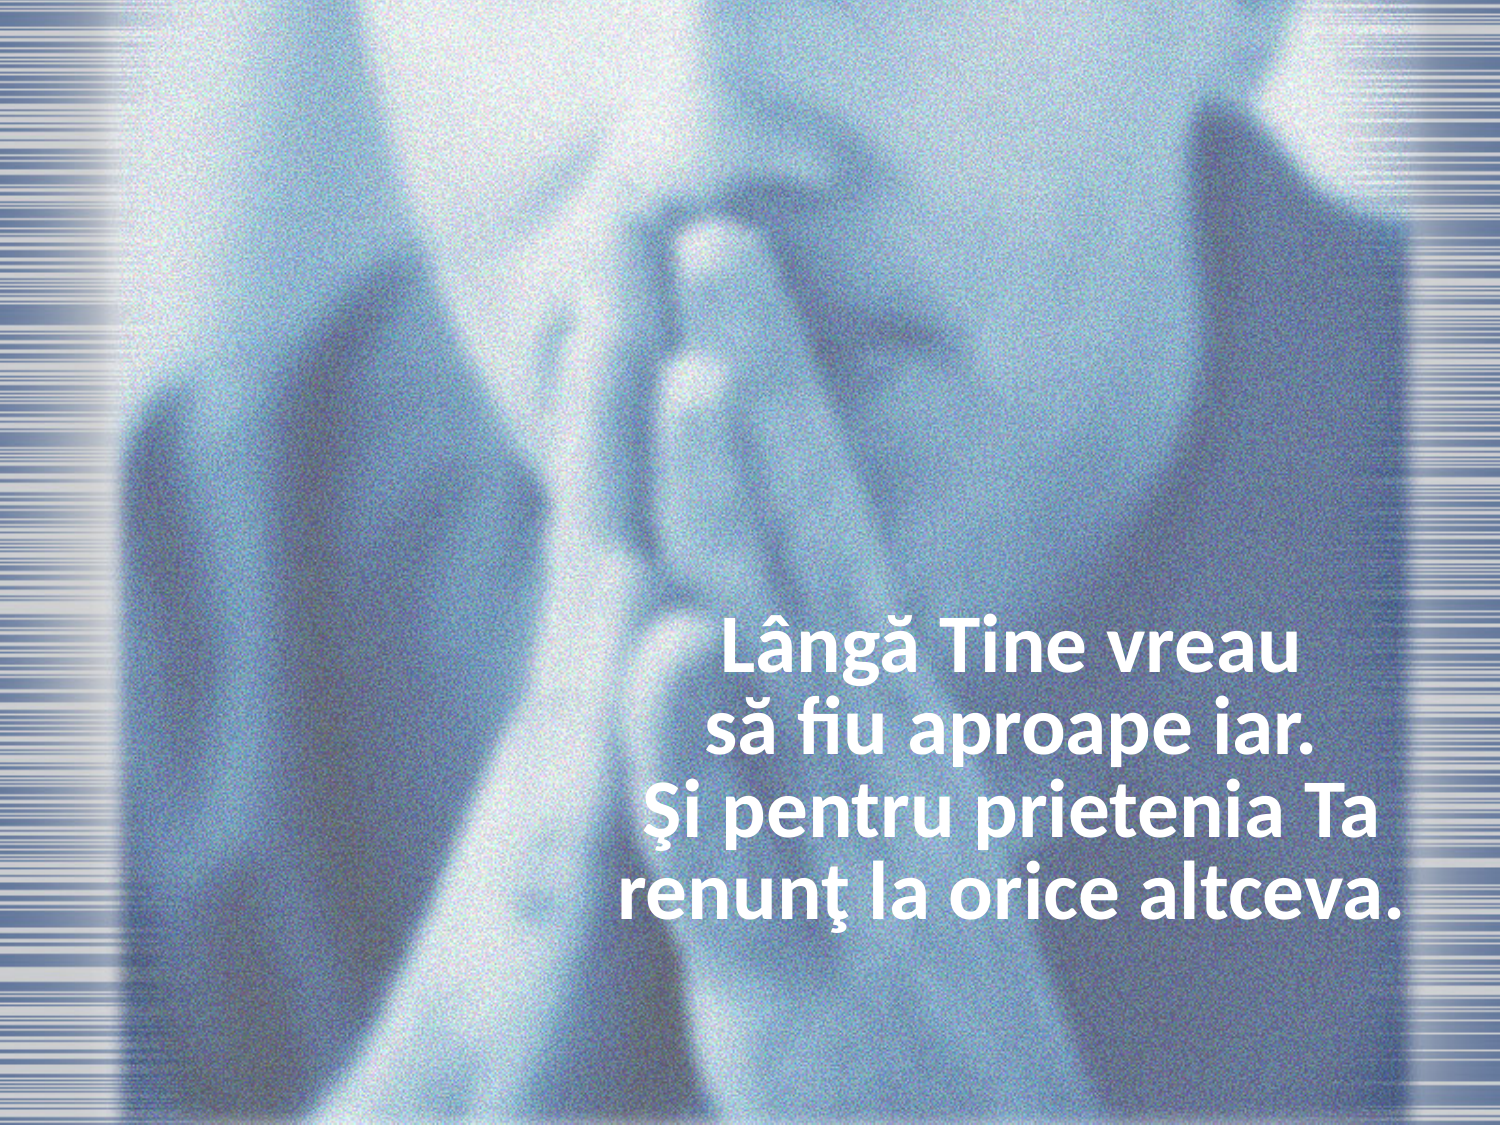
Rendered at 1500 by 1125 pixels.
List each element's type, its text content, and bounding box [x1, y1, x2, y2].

text_box Lângă Tine vreau să fiu aproape iar. Şi pentru prietenia Ta renunţ la orice altceva. [371, 605, 1500, 1018]
picture [0, 0, 1500, 1125]
